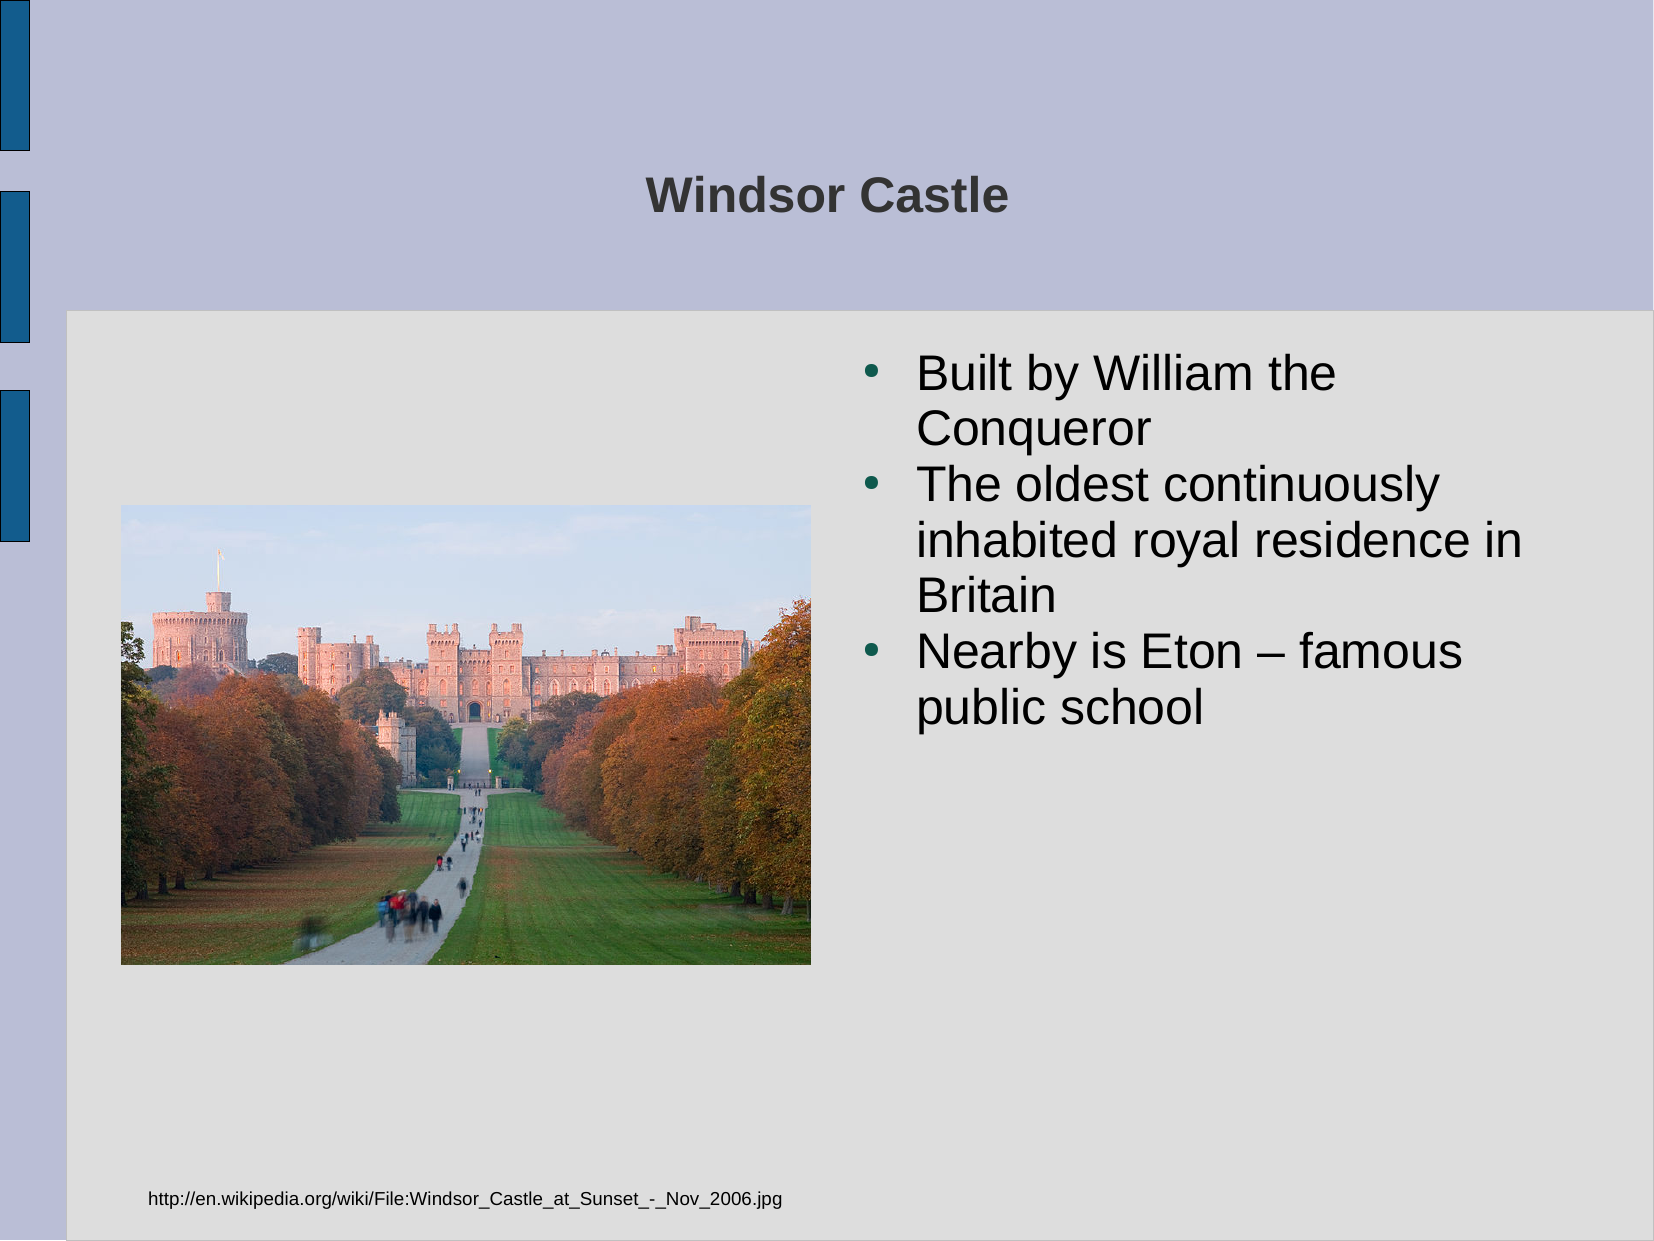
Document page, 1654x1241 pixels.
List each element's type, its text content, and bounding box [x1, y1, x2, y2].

list Built by William the Conqueror The oldest continuously inhabited royal residence in Britain Nearby is Eton – famous public school [845, 344, 1535, 1127]
title Windsor Castle [121, 91, 1534, 299]
text_box http://en.wikipedia.org/wiki/File:Windsor_Castle_at_Sunset_-_Nov_2006.jpg [133, 1181, 1418, 1239]
picture [121, 505, 811, 965]
